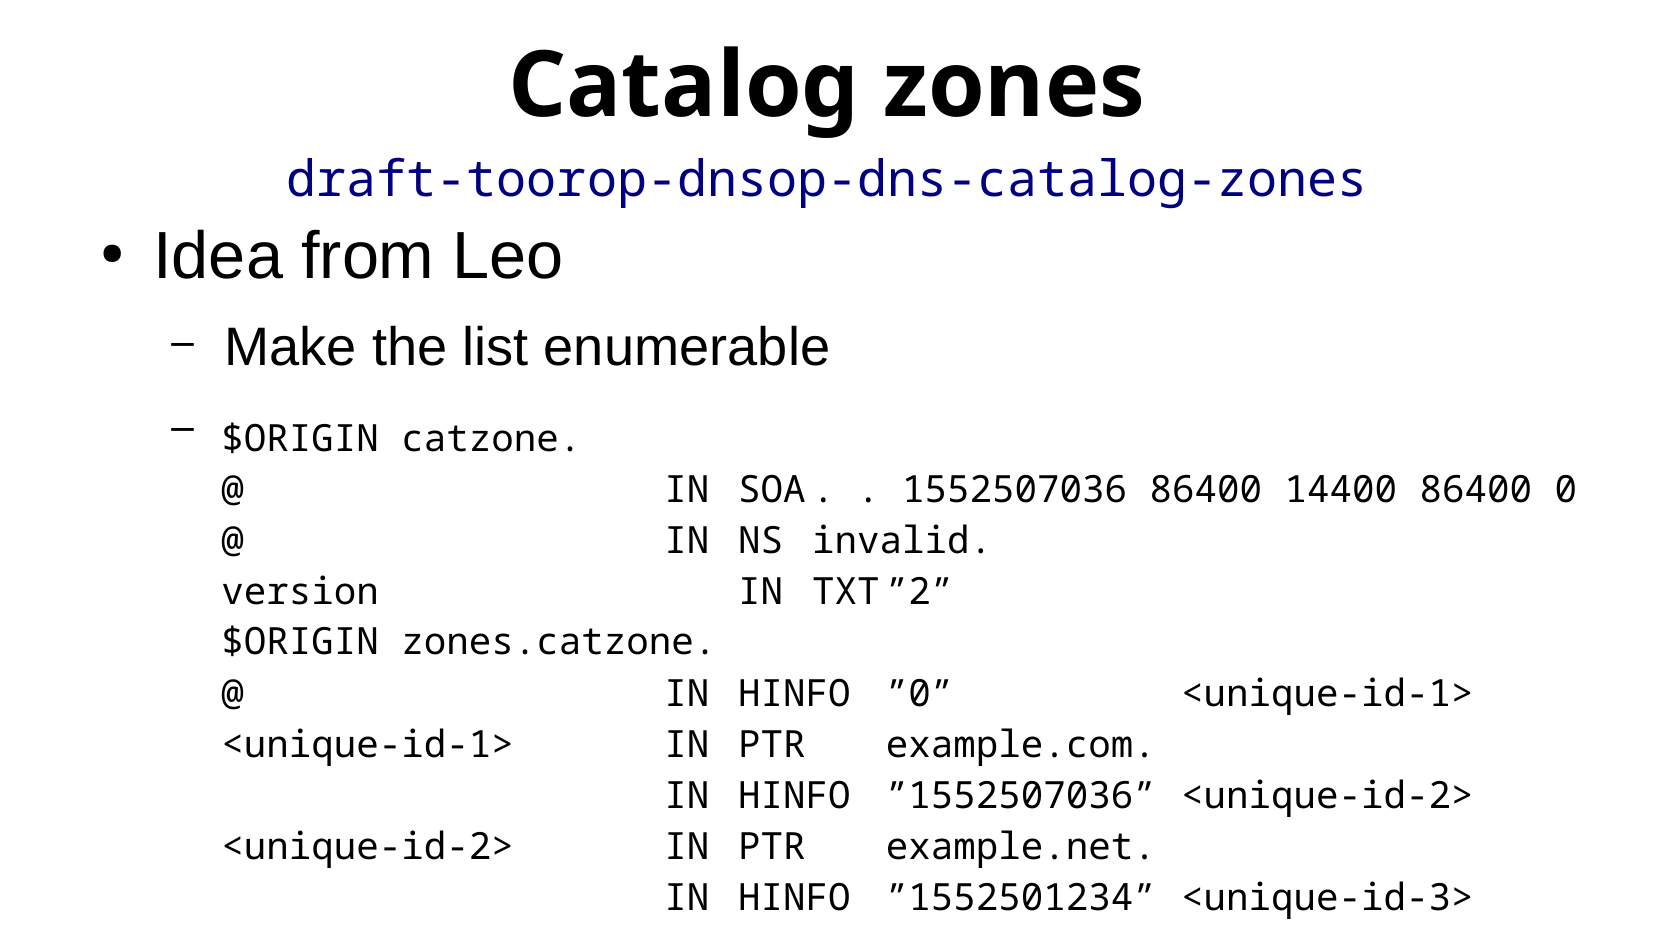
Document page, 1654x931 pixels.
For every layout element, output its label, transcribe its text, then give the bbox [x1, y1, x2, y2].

list Idea from Leo Make the list enumerable [82, 217, 1642, 931]
title Catalog zones draft-toorop-dnsop-dns-catalog-zones [82, 36, 1571, 193]
text_box $ORIGIN catzone. @ IN SOA . . 1552507036 86400 14400 86400 0 @ IN NS invalid. version IN TXT ”2” $ORIGIN zones.catzone. @ IN HINFO ”0” <unique-id-1> <unique-id-1> IN PTR example.com. IN HINFO ”1552507036” <unique-id-2> <unique-id-2> IN PTR example.net. IN HINFO ”1552501234” <unique-id-3> <unique-id-3> IN PTR example.org. IN HINFO ”1552505432” @ [206, 403, 1607, 835]
